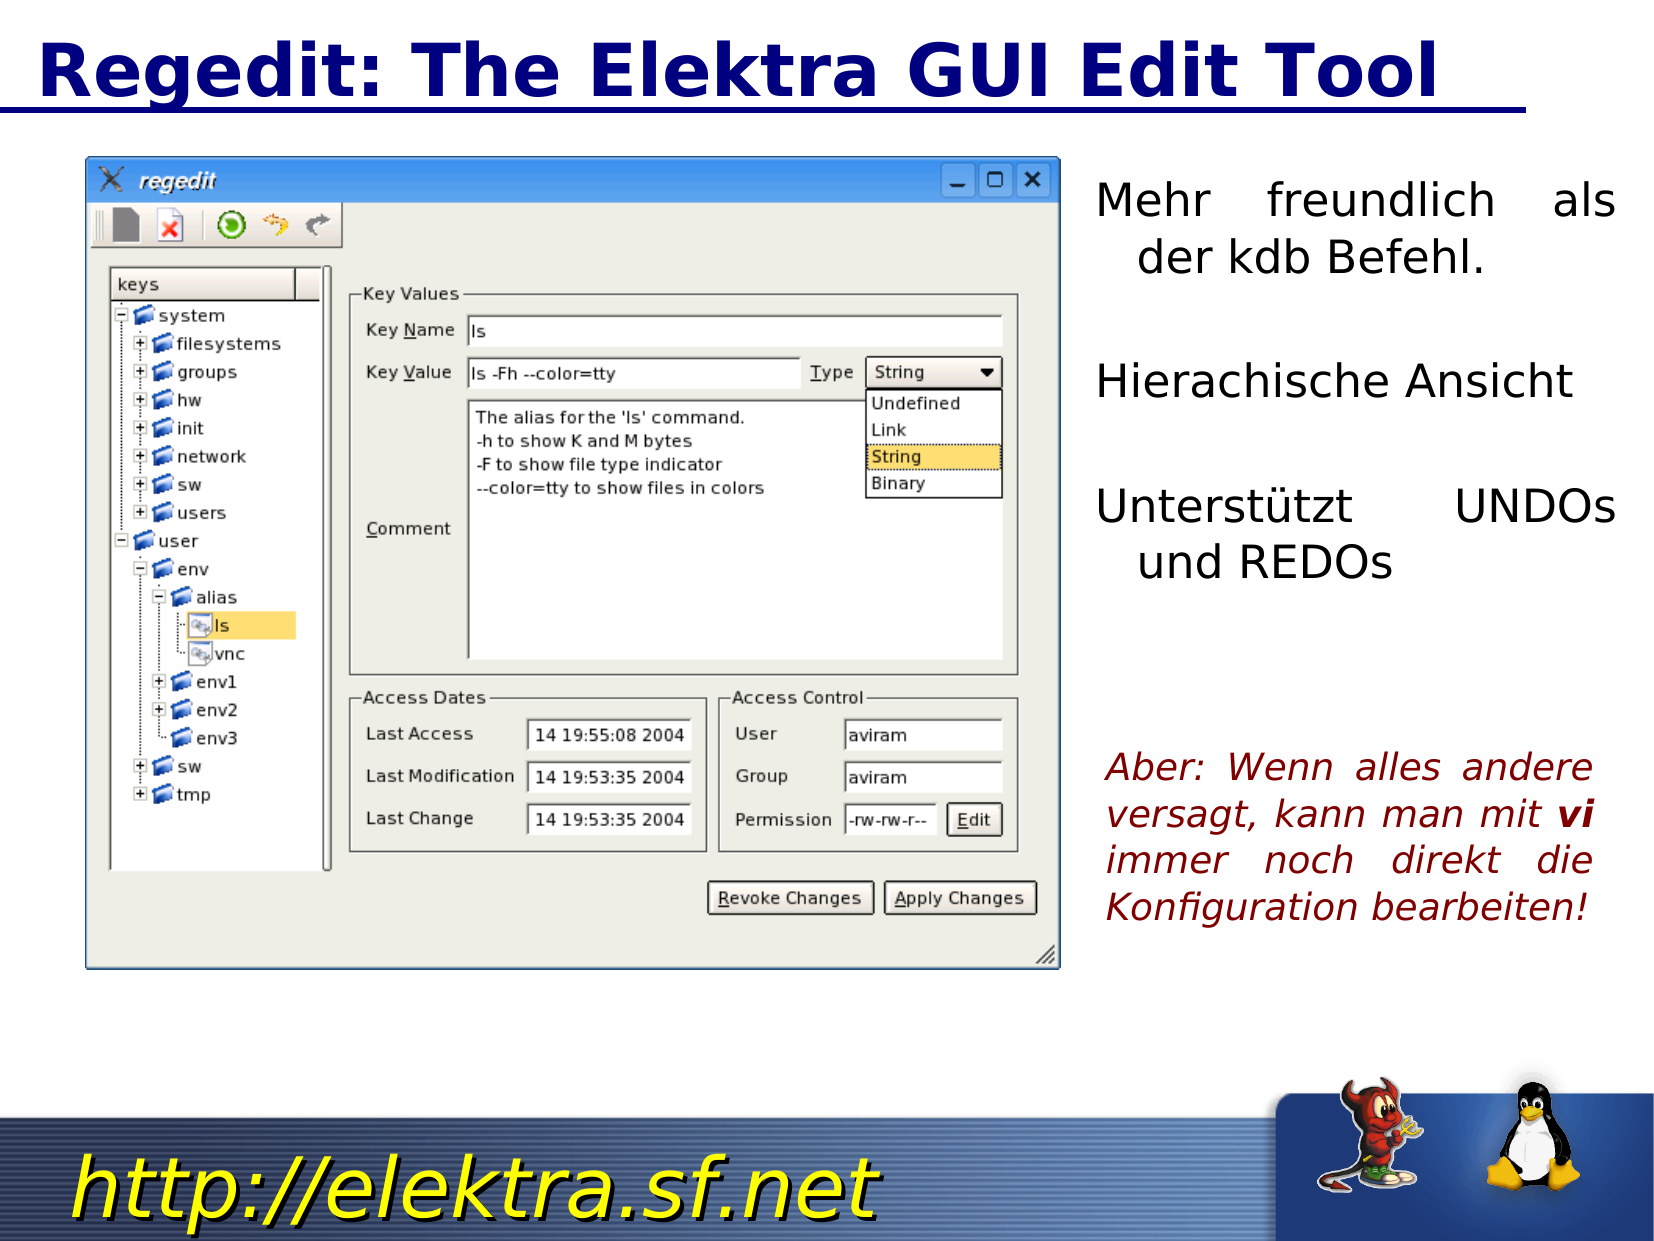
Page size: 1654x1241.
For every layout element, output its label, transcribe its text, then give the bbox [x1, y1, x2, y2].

text_box Regedit: The Elektra GUI Edit Tool [22, 14, 1611, 126]
picture [0, 1061, 1654, 1241]
picture [85, 156, 1061, 970]
list Mehr freundlich als der kdb Befehl. Hierachische Ansicht Unterstützt UNDOs und REDOs [1080, 162, 1632, 594]
text_box Aber: Wenn alles andere versagt, kann man mit vi immer noch direkt die Konfiguration bearbeiten! [1105, 742, 1619, 952]
